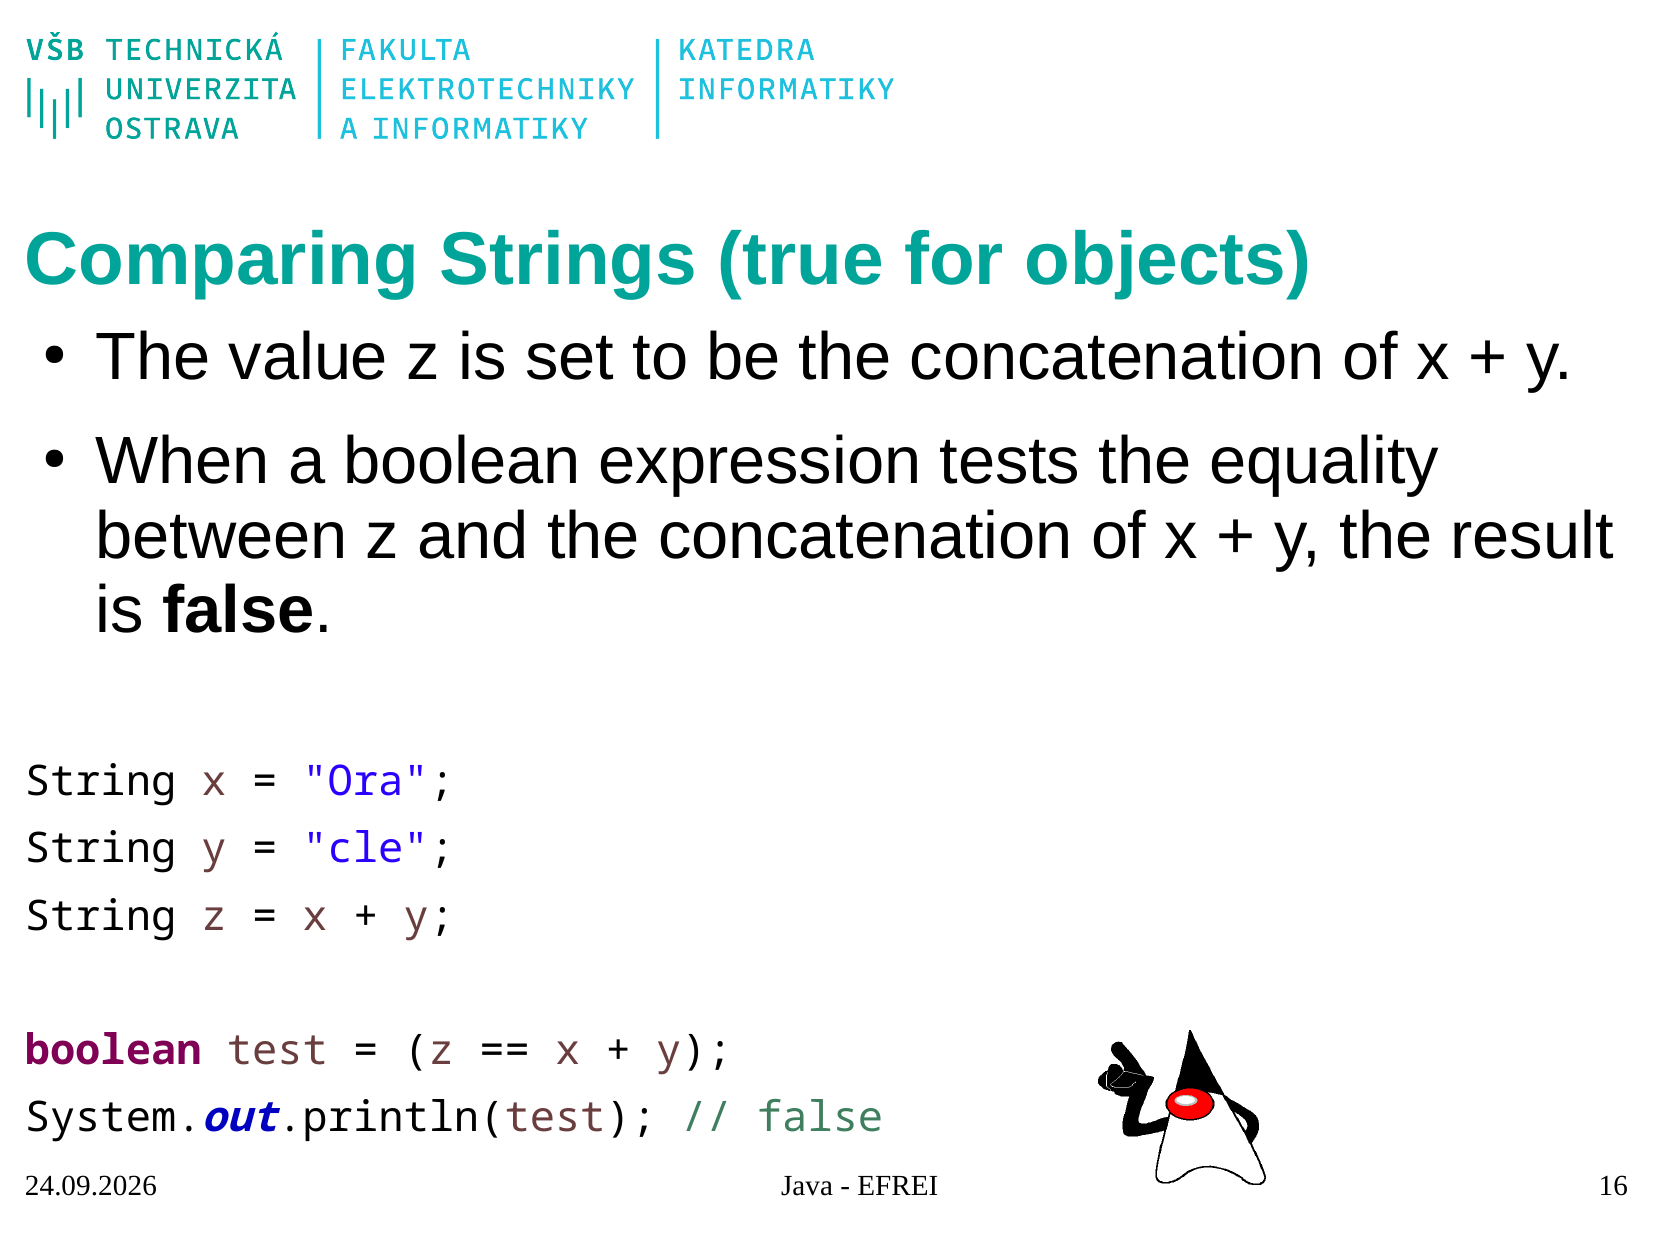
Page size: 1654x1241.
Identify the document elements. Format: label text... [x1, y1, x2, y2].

list String x = "Ora"; String y = "cle"; String z = x + y; boolean test = (z == x + y); System.out.println(test); // false [24, 750, 1629, 1145]
list The value z is set to be the concatenation of x + y. When a boolean expression tests the equality between z and the concatenation of x + y, the result is false. [24, 318, 1629, 714]
picture [26, 31, 894, 139]
title Comparing Strings (true for objects) [24, 169, 1629, 300]
picture [1077, 1016, 1285, 1194]
